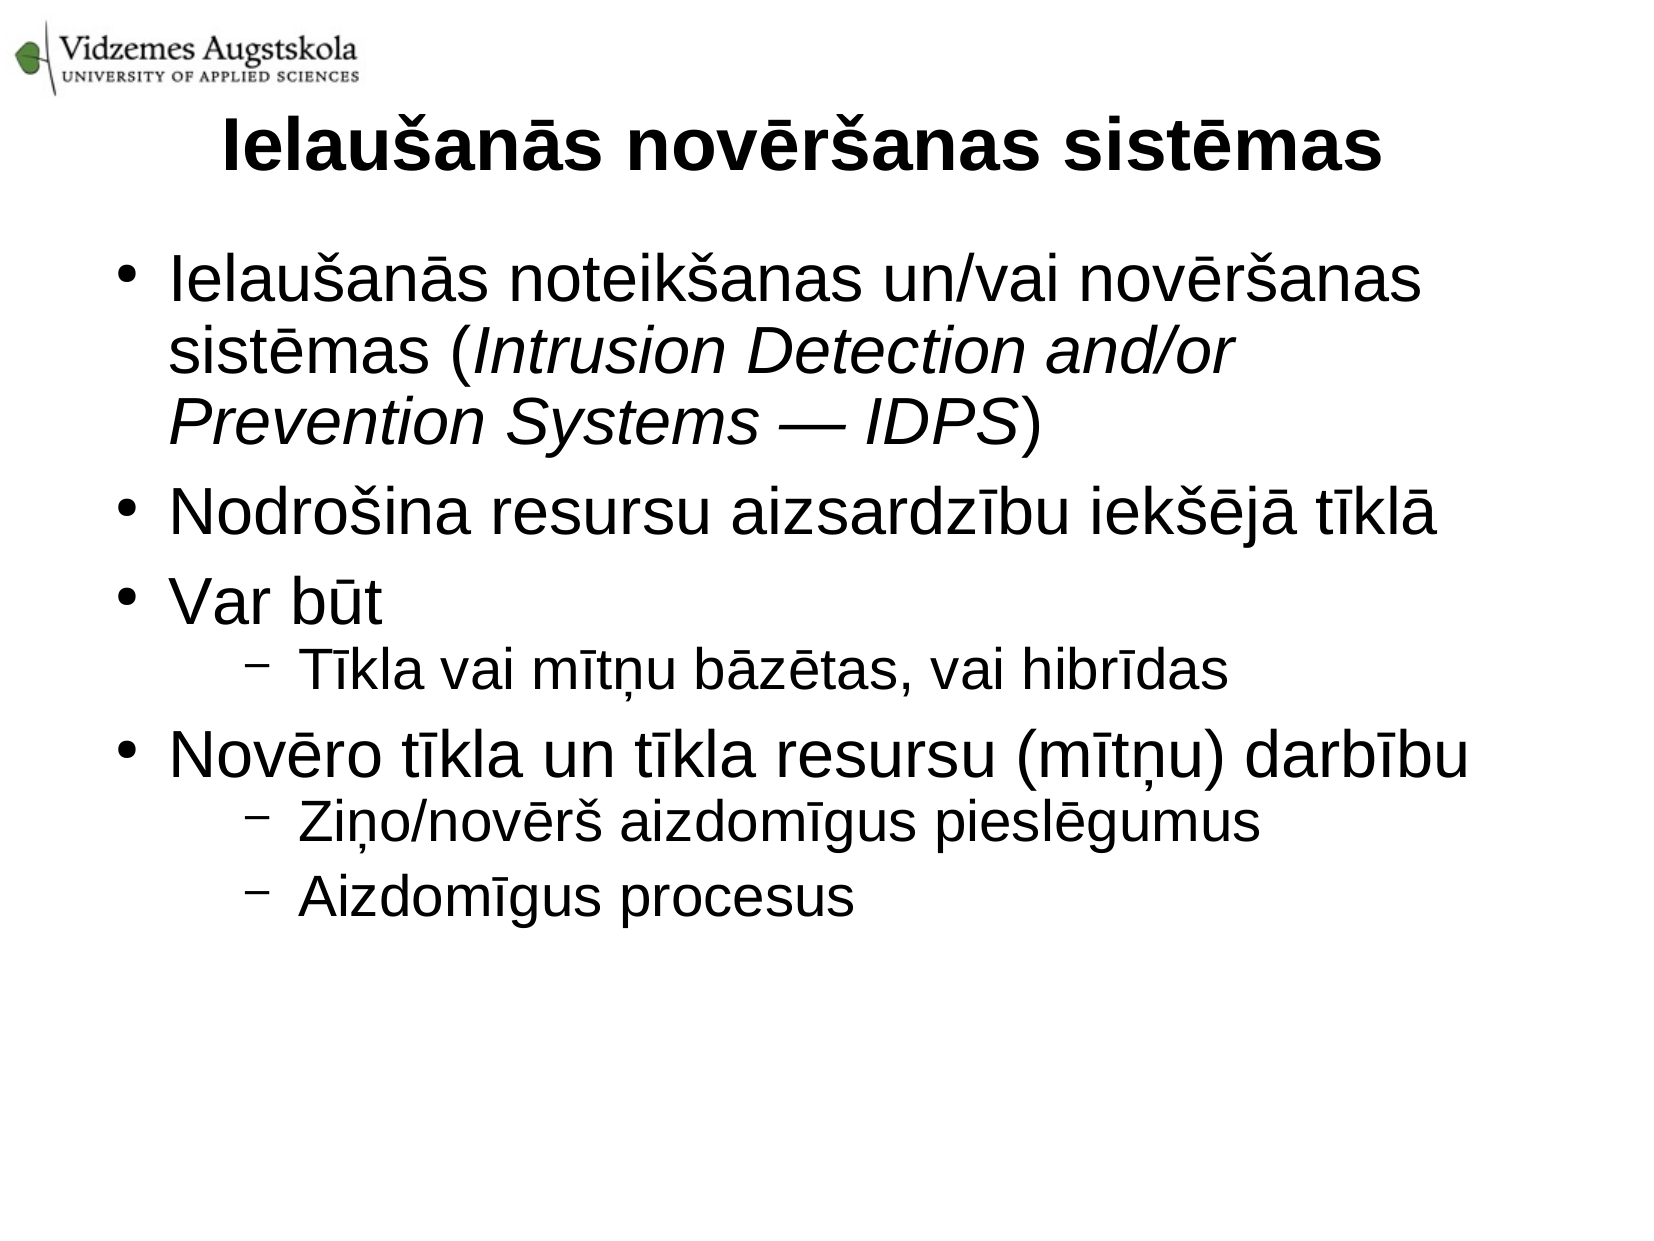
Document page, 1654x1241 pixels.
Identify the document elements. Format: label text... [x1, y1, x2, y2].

picture [5, 2, 368, 113]
title Ielaušanās novēršanas sistēmas [94, 96, 1512, 195]
list Ielaušanās noteikšanas un/vai novēršanas sistēmas (Intrusion Detection and/or Prevention Systems — IDPS) Nodrošina resursu aizsardzību iekšējā tīklā Var būt Tīkla vai mītņu bāzētas, vai hibrīdas Novēro tīkla un tīkla resursu (mītņu) darbību Ziņo/novērš aizdomīgus pieslēgumus Aizdomīgus procesus [82, 236, 1569, 1107]
